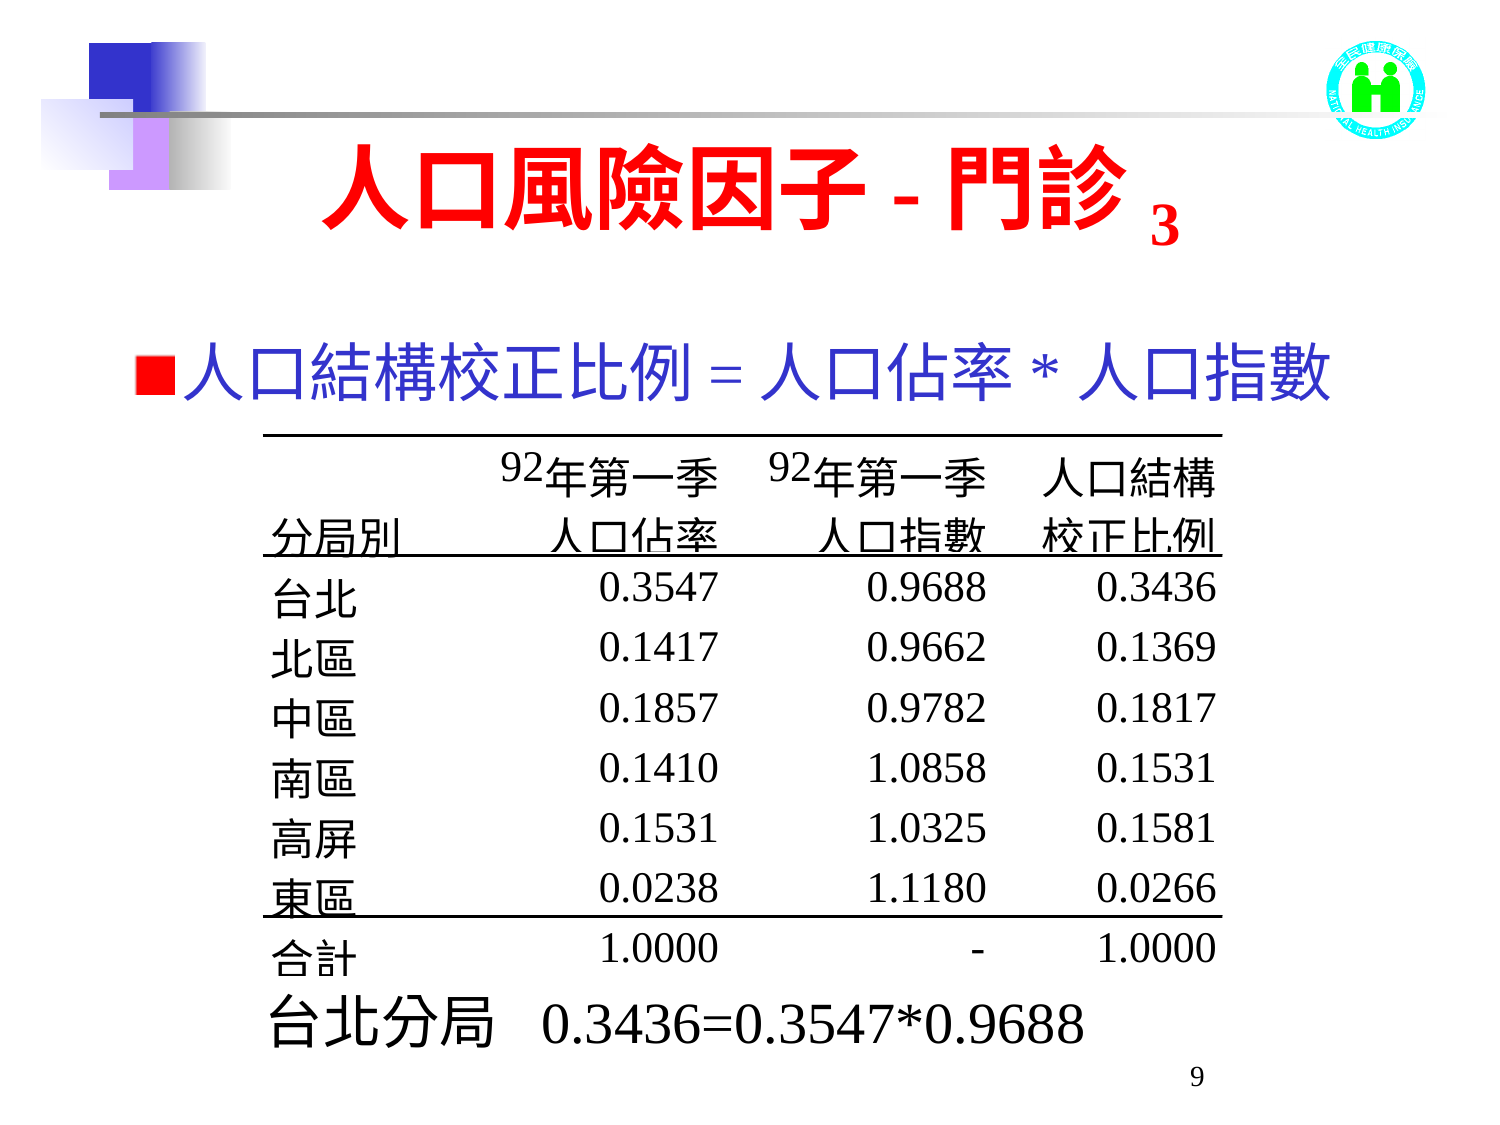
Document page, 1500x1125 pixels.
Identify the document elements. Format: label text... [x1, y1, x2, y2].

text_box 台北分局 0.3436=0.3547*0.9688 [249, 977, 1138, 1063]
list 人口結構校正比例=人口佔率*人口指數 [112, 324, 1388, 425]
text_box [1175, 1050, 1488, 1125]
title 人口風險因子-門診3 [112, 99, 1388, 288]
chart [262, 434, 1225, 979]
